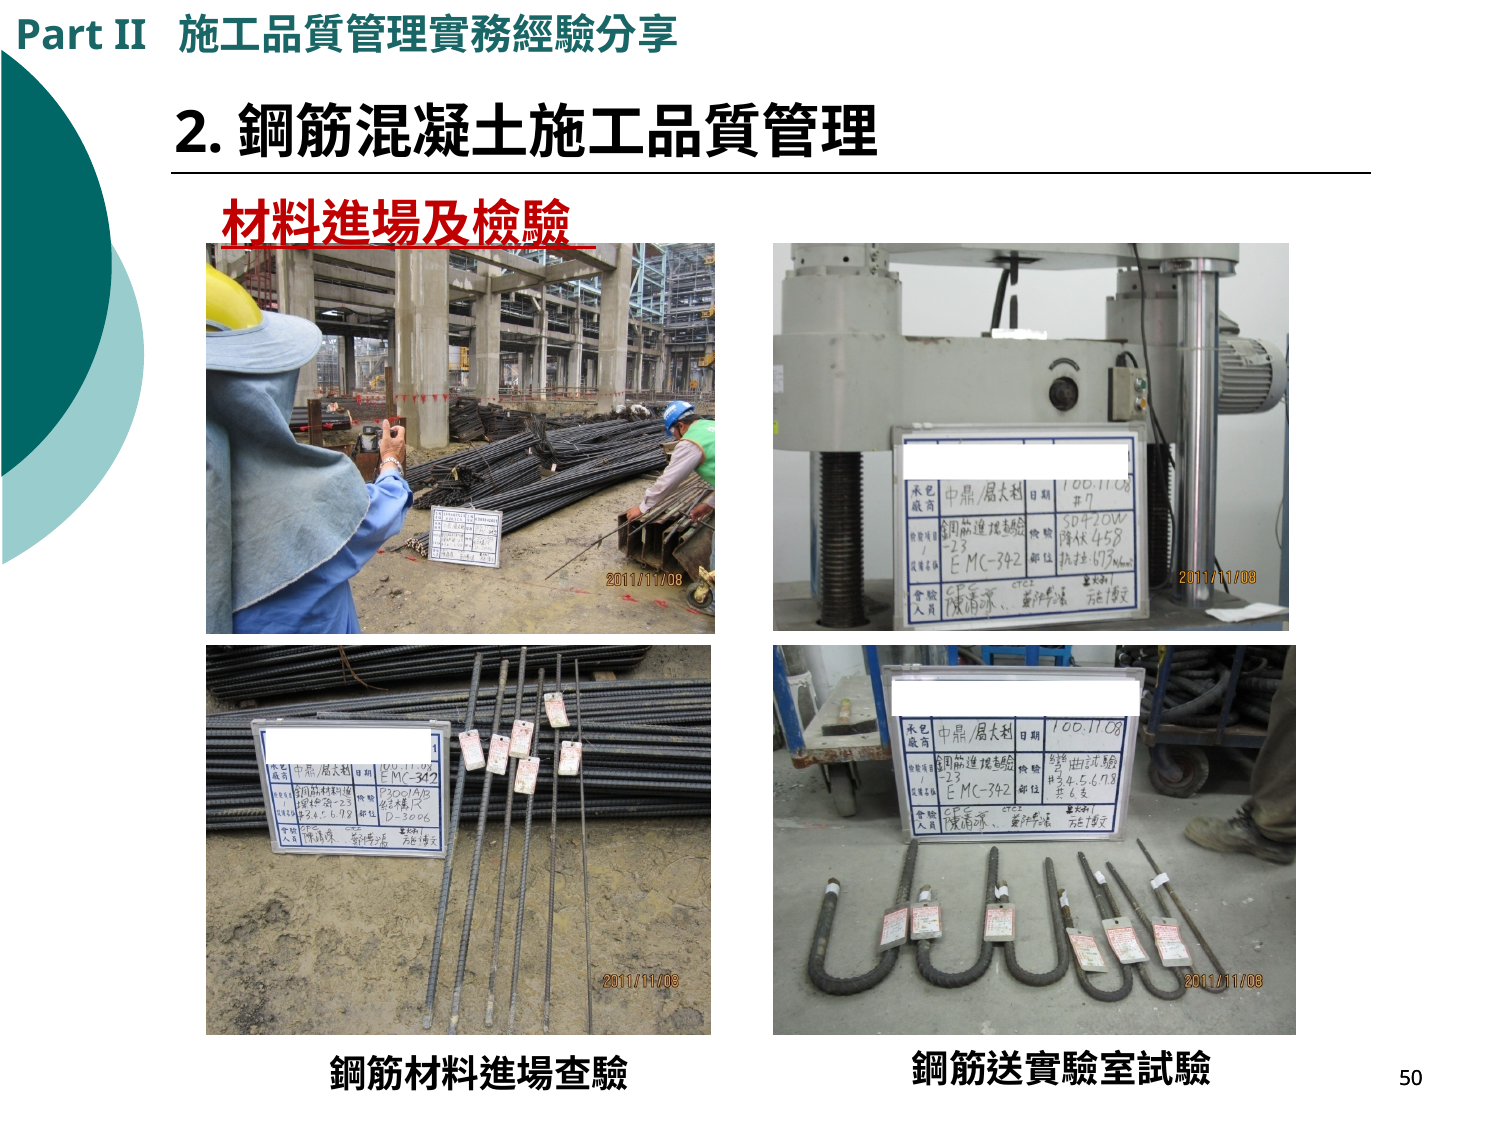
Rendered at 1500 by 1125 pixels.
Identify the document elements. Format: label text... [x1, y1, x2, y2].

title 鋼筋材料進場查驗 [277, 1035, 692, 1107]
text_box 2.鋼筋混凝土施工品質管理 [159, 78, 1376, 181]
picture [206, 645, 711, 1035]
text_box [265, 728, 431, 765]
text_box [903, 444, 1128, 480]
picture [206, 260, 715, 634]
picture [773, 243, 1289, 631]
text_box [891, 680, 1140, 716]
text_box 鋼筋送實驗室試驗 [808, 1035, 1278, 1094]
picture [773, 645, 1296, 1035]
text_box 材料進場及檢驗 [206, 184, 916, 260]
text_box Part II 施工品質管理實務經驗分享 [0, 0, 727, 67]
